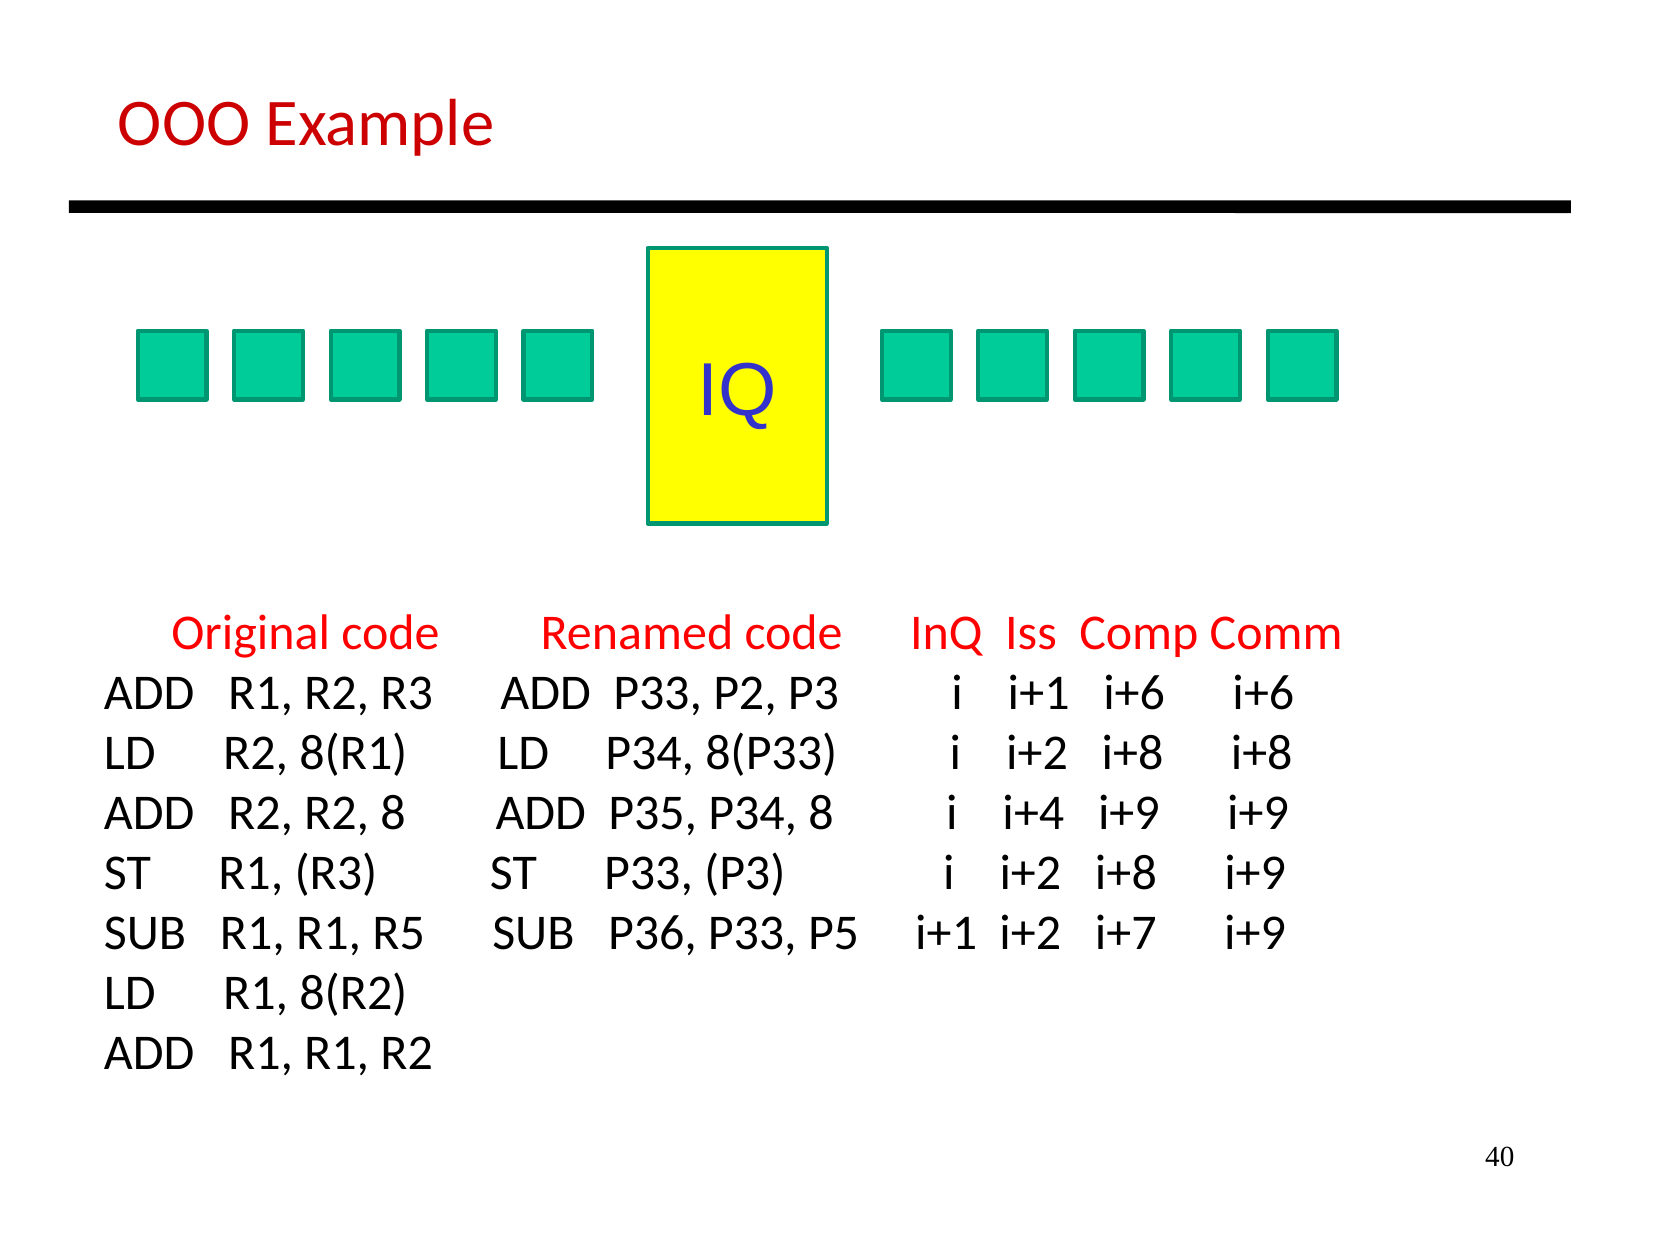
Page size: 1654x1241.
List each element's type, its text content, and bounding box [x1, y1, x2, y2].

text_box Original code Renamed code InQ Iss Comp Comm ADD R1, R2, R3 ADD P33, P2, P3 i i+1 i+6 i+6 LD R2, 8(R1) LD P34, 8(P33) i i+2 i+8 i+8 ADD R2, R2, 8 ADD P35, P34, 8 i i+4 i+9 i+9 ST R1, (R3) ST P33, (P3) i i+2 i+8 i+9 SUB R1, R1, R5 SUB P36, P33, P5 i+1 i+2 i+7 i+9 LD R1, 8(R2) ADD R1, R1, R2 [89, 592, 1359, 1088]
text_box OOO Example [103, 71, 510, 167]
text_box IQ [647, 247, 827, 524]
slide_number <number> [1185, 1129, 1530, 1213]
